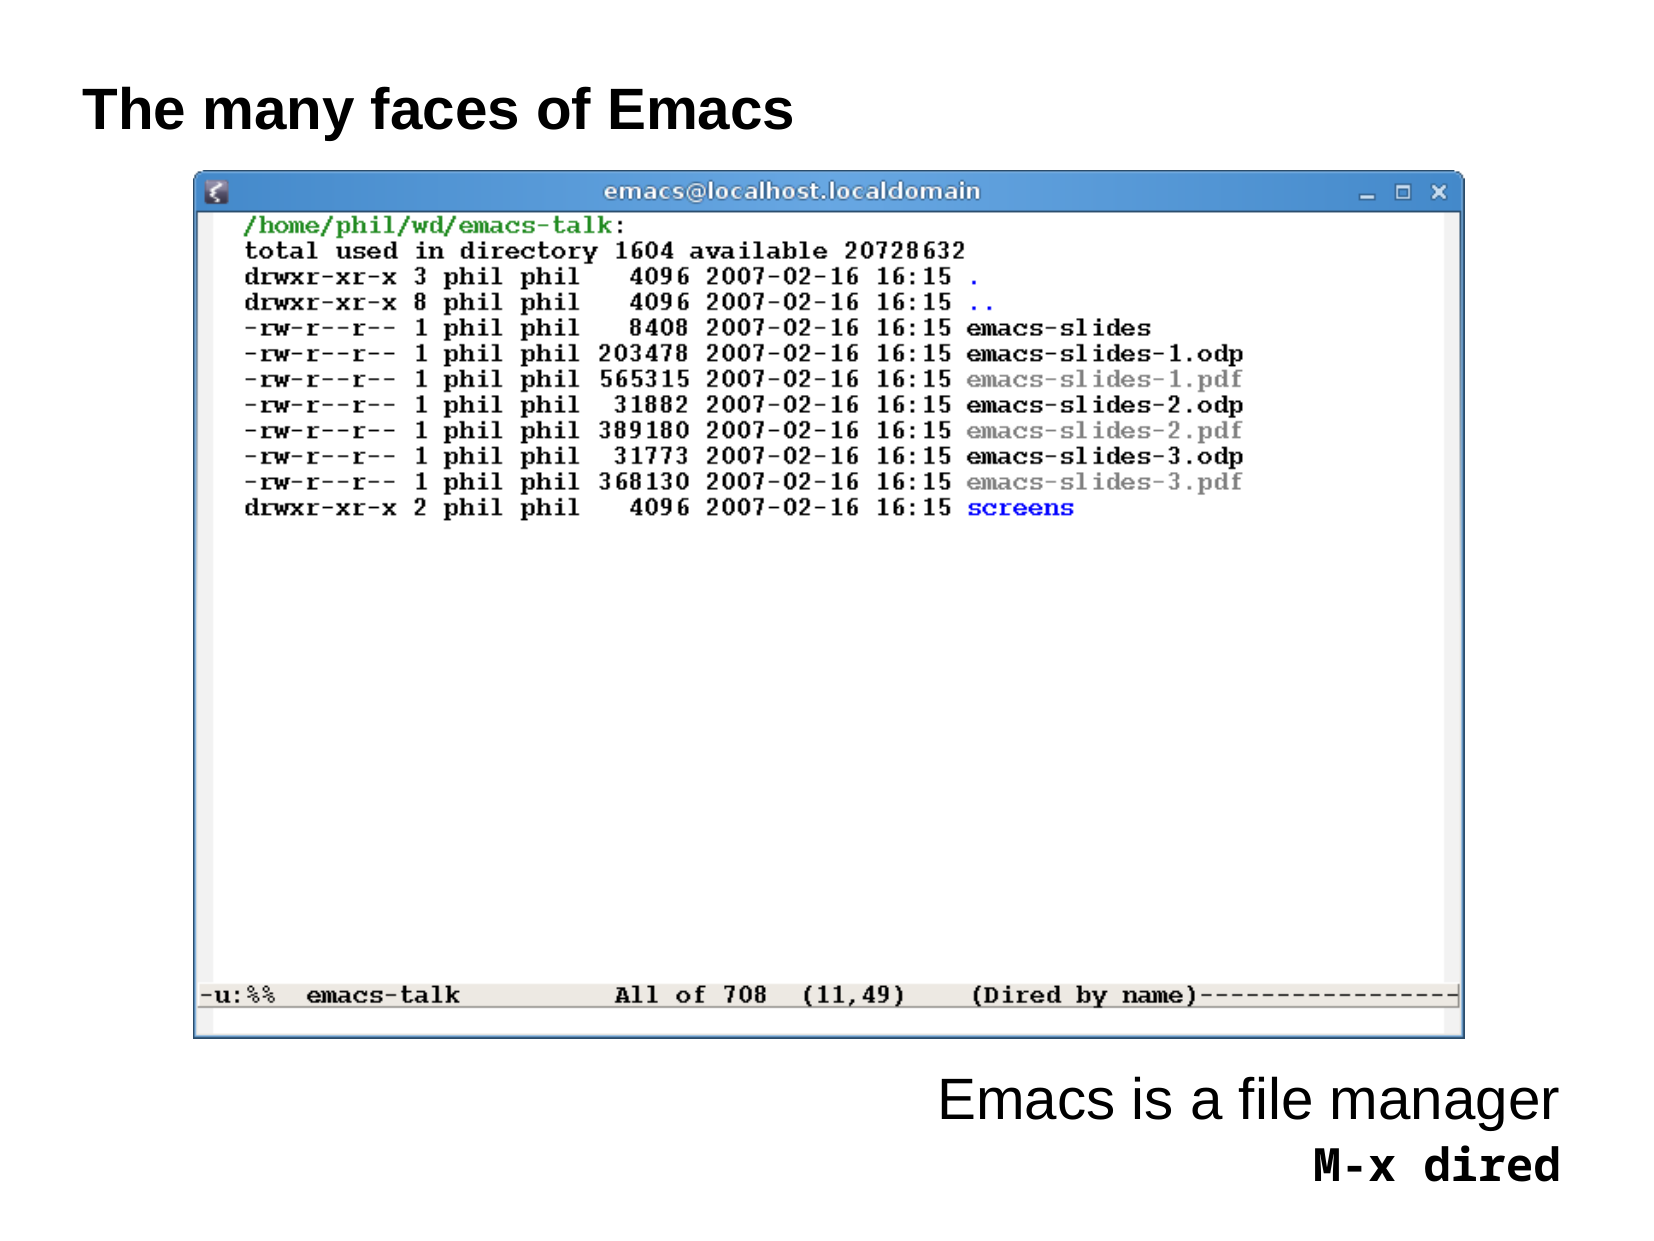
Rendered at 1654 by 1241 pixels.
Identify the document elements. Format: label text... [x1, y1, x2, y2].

picture [193, 170, 1465, 1039]
title Emacs is a file manager M-x dired [72, 1040, 1561, 1221]
title The many faces of Emacs [82, 49, 1571, 171]
